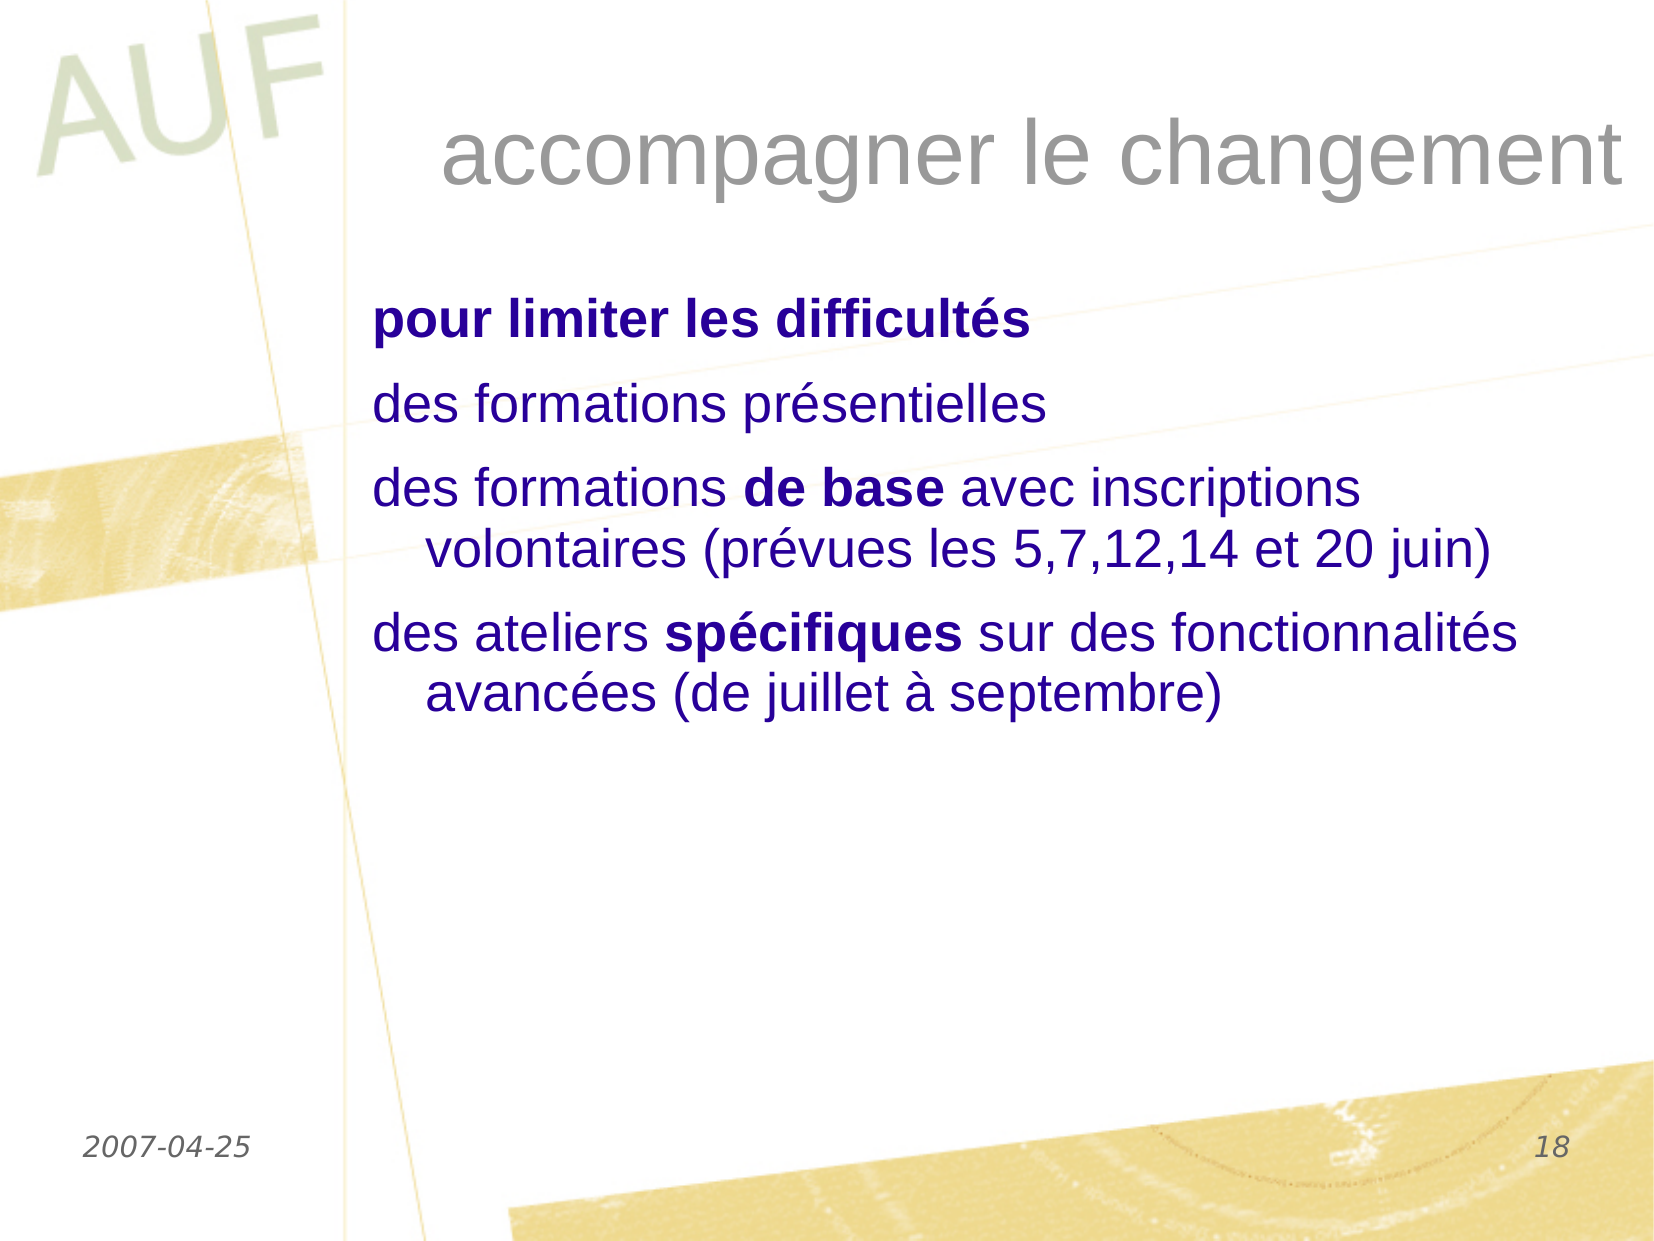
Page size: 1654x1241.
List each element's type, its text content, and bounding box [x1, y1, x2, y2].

list pour limiter les difficultés des formations présentielles des formations de base avec inscriptions volontaires (prévues les 5,7,12,14 et 20 juin) des ateliers spécifiques sur des fonctionnalités avancées (de juillet à septembre) [354, 288, 1625, 1093]
picture [0, 0, 1654, 1241]
title accompagner le changement [354, 56, 1625, 250]
